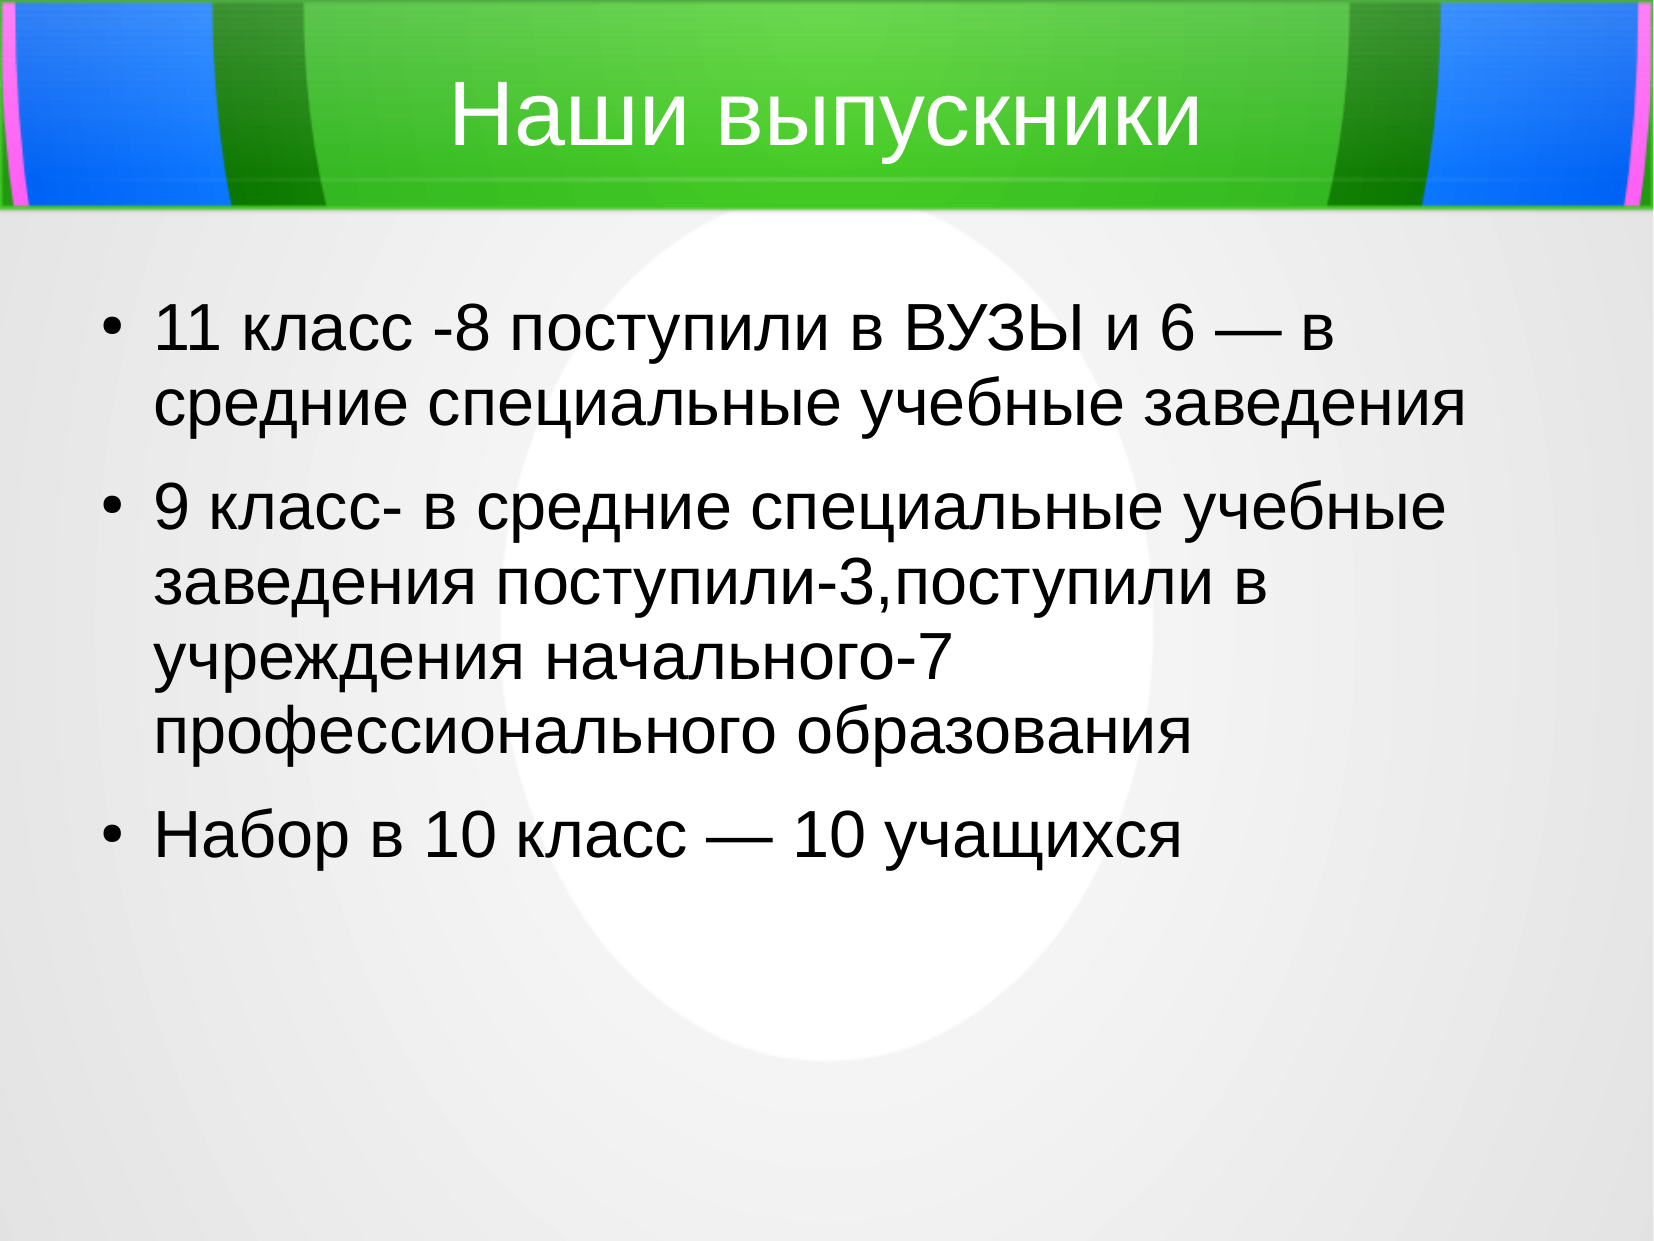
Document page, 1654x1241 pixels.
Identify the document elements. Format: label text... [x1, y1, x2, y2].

picture [0, 0, 1654, 1241]
title Наши выпускники [82, 49, 1571, 179]
list 11 класс -8 поступили в ВУЗЫ и 6 — в средние специальные учебные заведения 9 класс- в средние специальные учебные заведения поступили-3,поступили в учреждения начального-7 профессионального образования Набор в 10 класс — 10 учащихся [82, 290, 1538, 1010]
